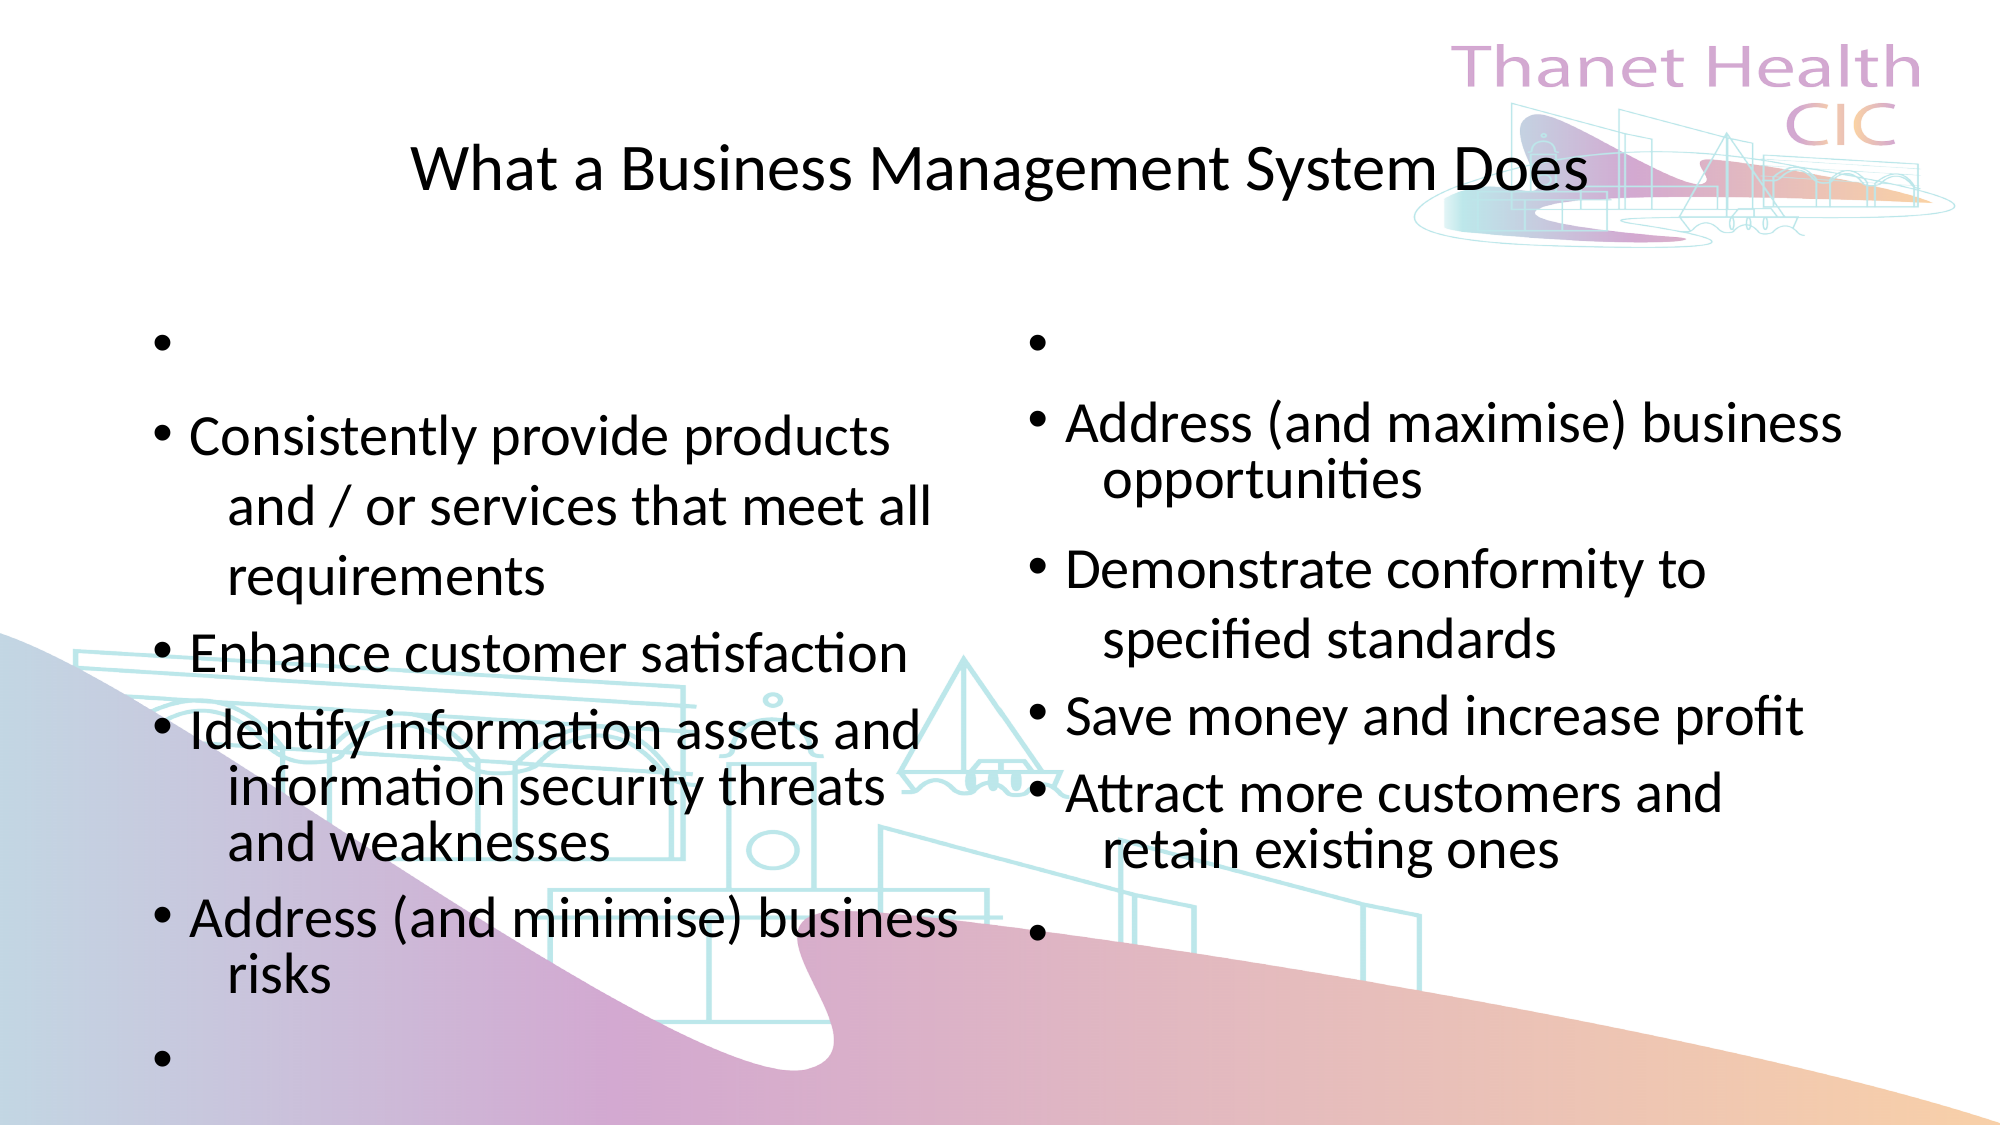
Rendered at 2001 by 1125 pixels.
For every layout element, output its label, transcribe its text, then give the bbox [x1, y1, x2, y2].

list Address (and maximise) business opportunities Demonstrate conformity to specified standards Save money and increase profit Attract more customers and retain existing ones [1012, 299, 1863, 1014]
title What a Business Management System Does [137, 59, 1863, 278]
list Consistently provide products and / or services that meet all requirements Enhance customer satisfaction Identify information assets and information security threats and weaknesses Address (and minimise) business risks [137, 299, 988, 1014]
